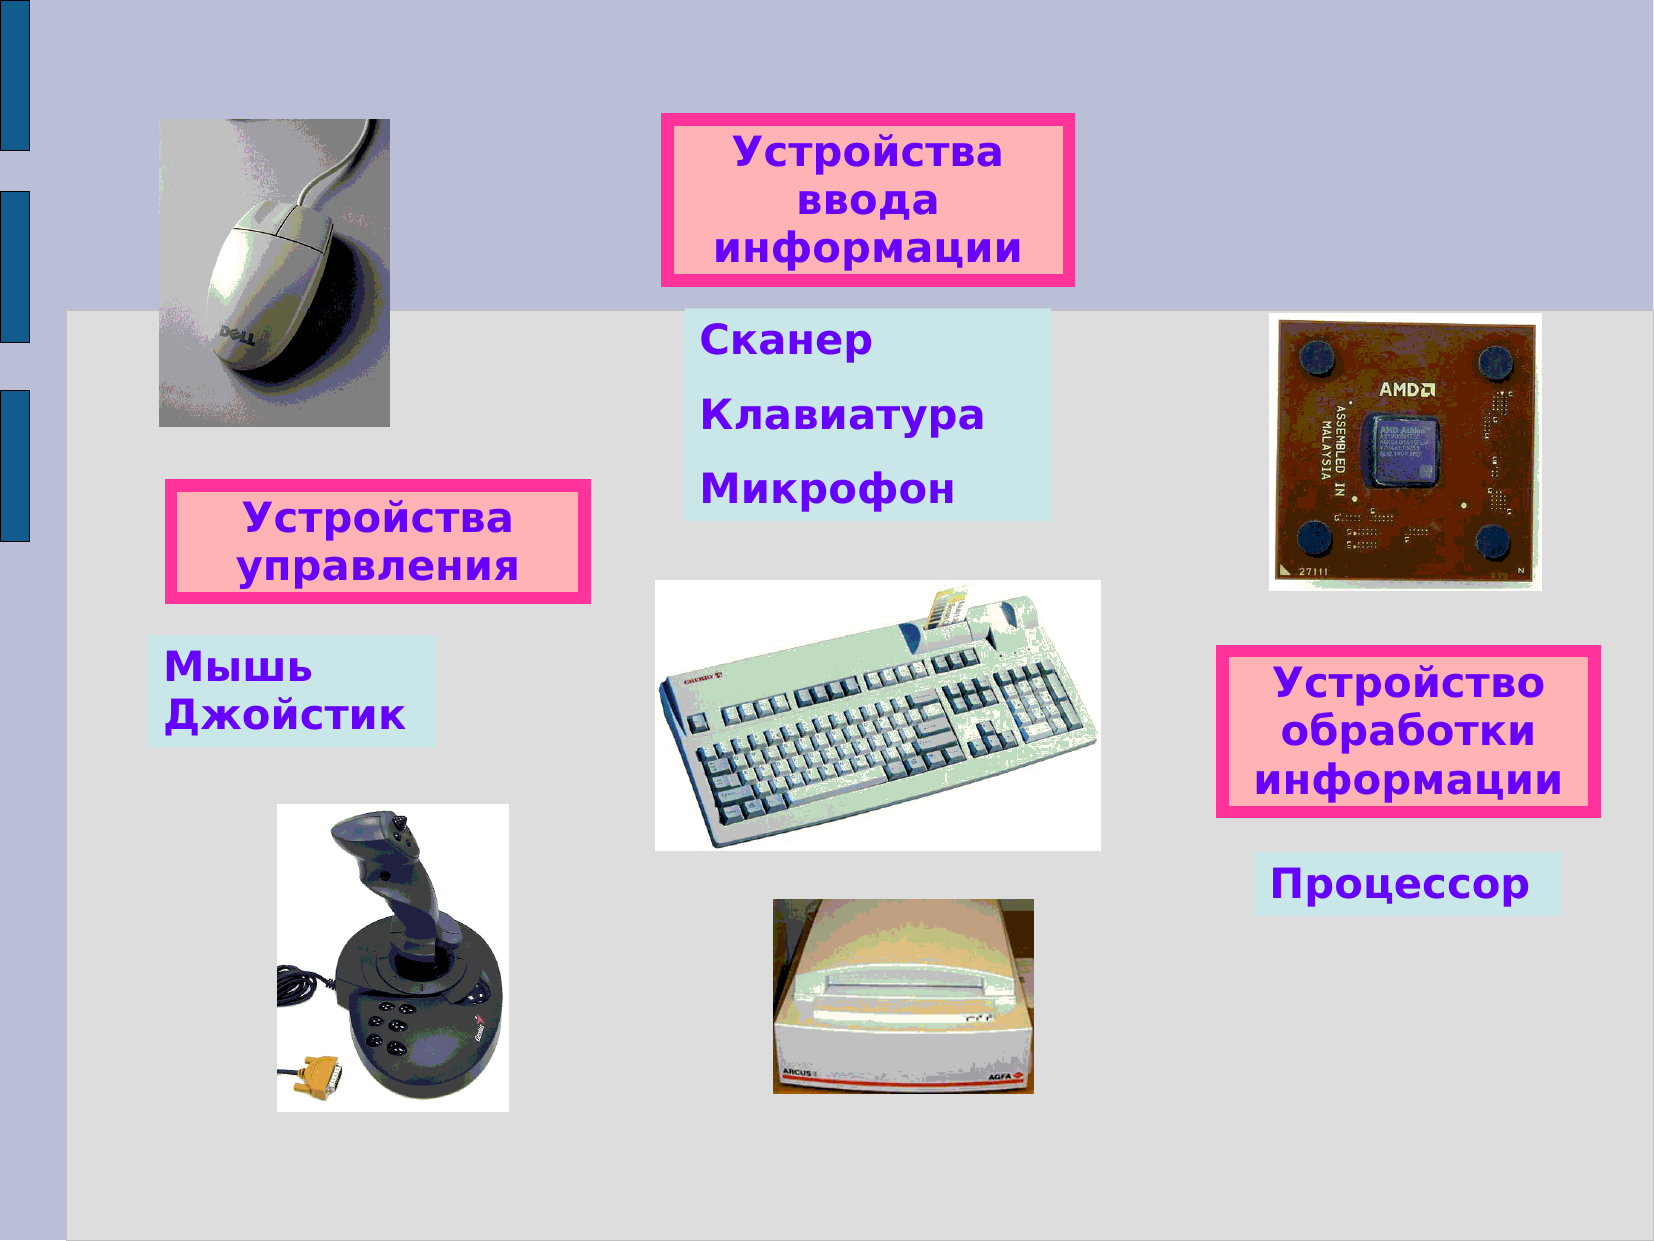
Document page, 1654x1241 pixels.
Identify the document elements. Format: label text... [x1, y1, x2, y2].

text_box Устройства управления [171, 485, 585, 598]
text_box Устройство обработки информации [1222, 651, 1595, 812]
text_box Процессор [1254, 851, 1563, 916]
picture [159, 119, 390, 427]
picture [655, 580, 1101, 852]
picture [1269, 313, 1542, 591]
picture [773, 899, 1034, 1094]
picture [277, 804, 509, 1112]
text_box Устройства ввода информации [667, 119, 1069, 281]
text_box Сканер Клавиатура Микрофон [684, 308, 1052, 522]
text_box Мышь Джойстик [148, 635, 436, 748]
